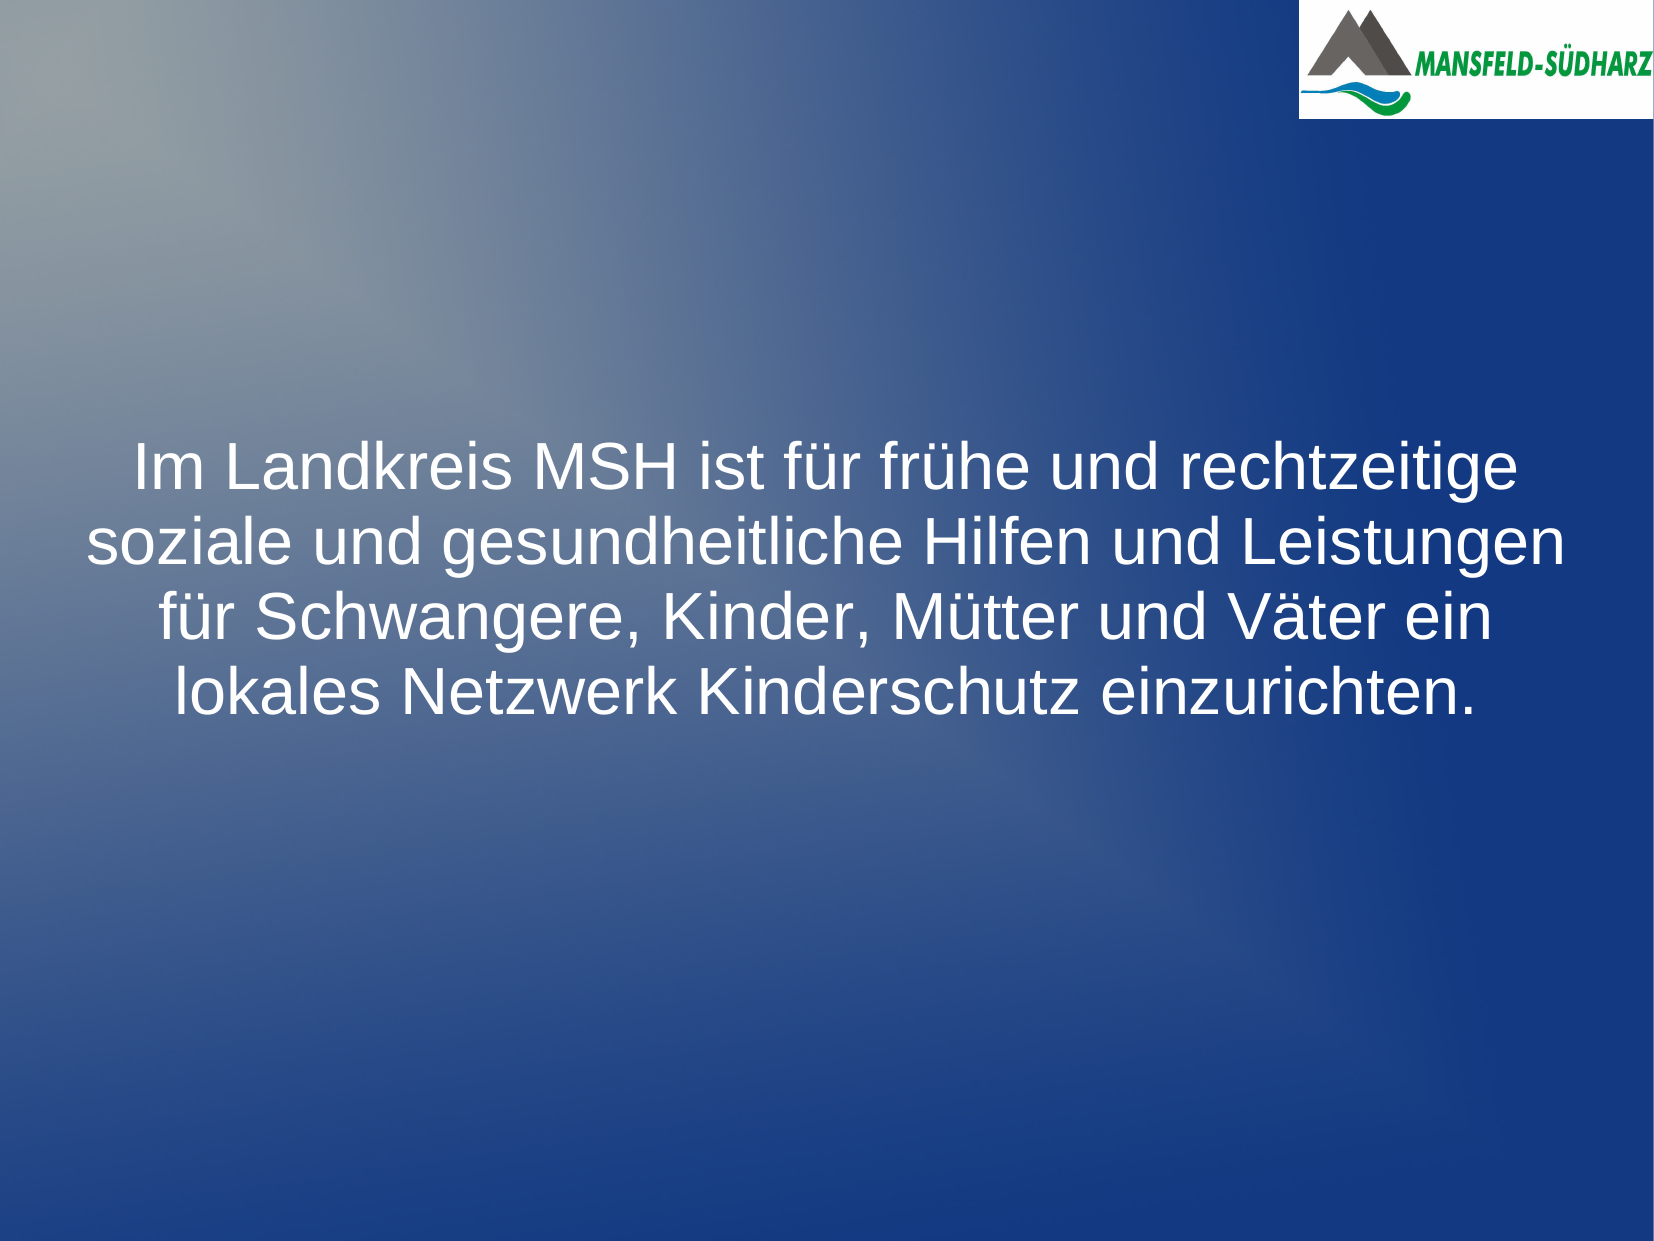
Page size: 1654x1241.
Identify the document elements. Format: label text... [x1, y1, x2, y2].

picture [0, 0, 1654, 1241]
subtitle Im Landkreis MSH ist für frühe und rechtzeitige soziale und gesundheitliche Hilfen und Leistungen für Schwangere, Kinder, Mütter und Väter ein lokales Netzwerk Kinderschutz einzurichten. [82, 56, 1571, 1102]
